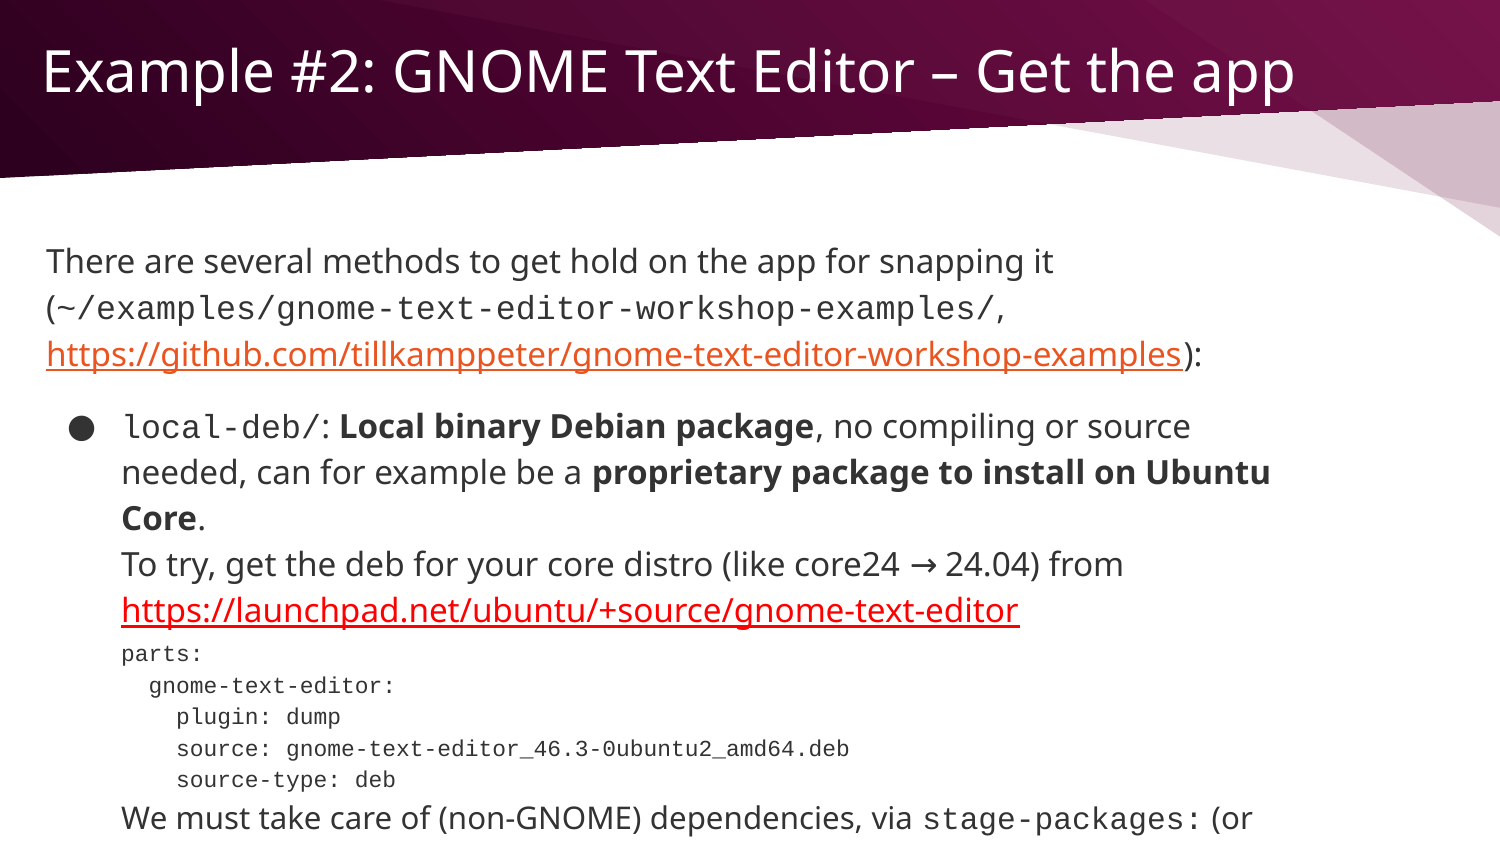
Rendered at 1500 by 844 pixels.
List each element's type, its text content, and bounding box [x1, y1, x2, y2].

title Example #2: GNOME Text Editor – Get the app [41, 5, 1336, 134]
list There are several methods to get hold on the app for snapping it (~/examples/gnome-text-editor-workshop-examples/, https://github.com/tillkamppeter/gnome-text-editor-workshop-examples): local-deb/: Local binary Debian package, no compiling or source needed, can for example be a proprietary package to install on Ubuntu Core. To try, get the deb for your core distro (like core24 → 24.04) from https://launchpad.net/ubuntu/+source/gnome-text-editor parts: gnome-text-editor: plugin: dump source: gnome-text-editor_46.3-0ubuntu2_amd64.deb source-type: deb We must take care of (non-GNOME) dependencies, via stage-packages: (or adding them in additional parts) [35, 229, 1324, 789]
